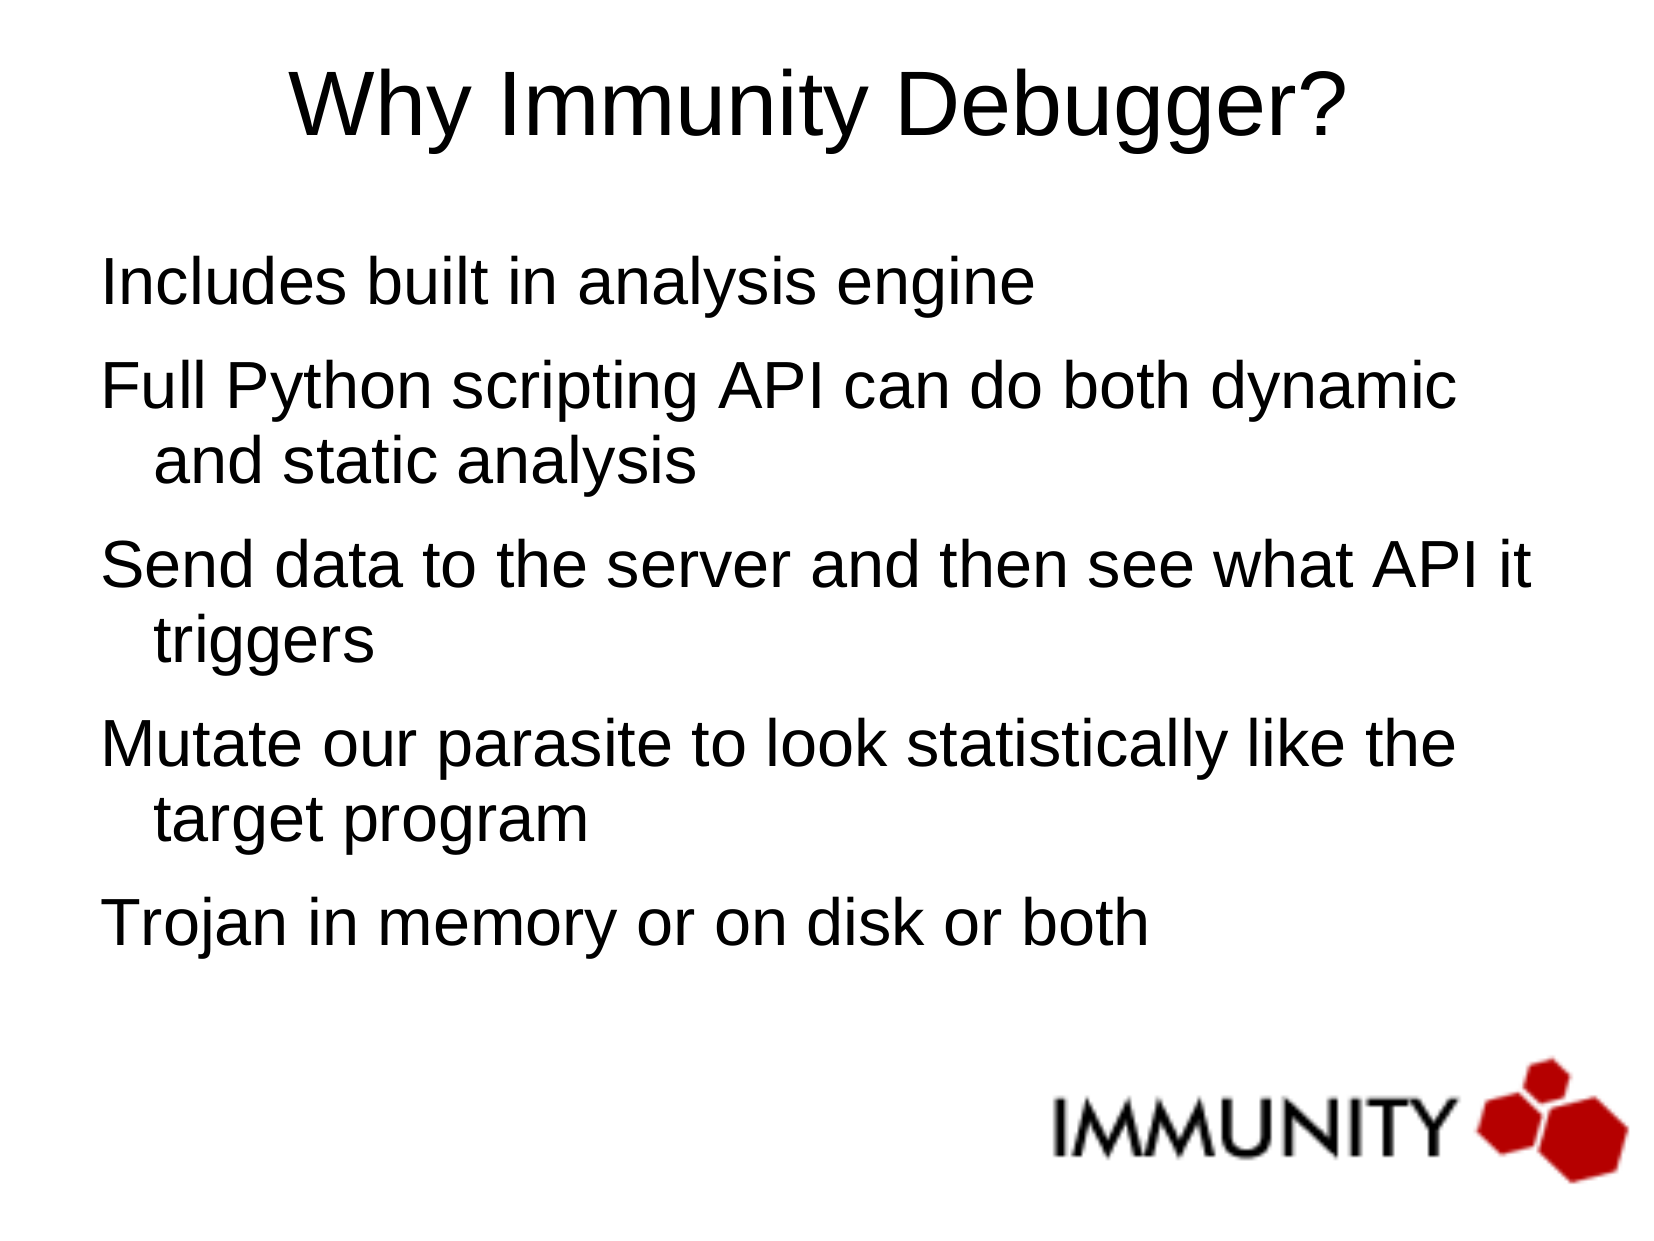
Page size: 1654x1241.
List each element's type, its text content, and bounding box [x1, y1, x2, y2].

title Why Immunity Debugger? [75, 7, 1564, 200]
list Includes built in analysis engine Full Python scripting API can do both dynamic and static analysis Send data to the server and then see what API it triggers Mutate our parasite to look statistically like the target program Trojan in memory or on disk or both [82, 243, 1571, 1094]
picture [1006, 1017, 1654, 1241]
